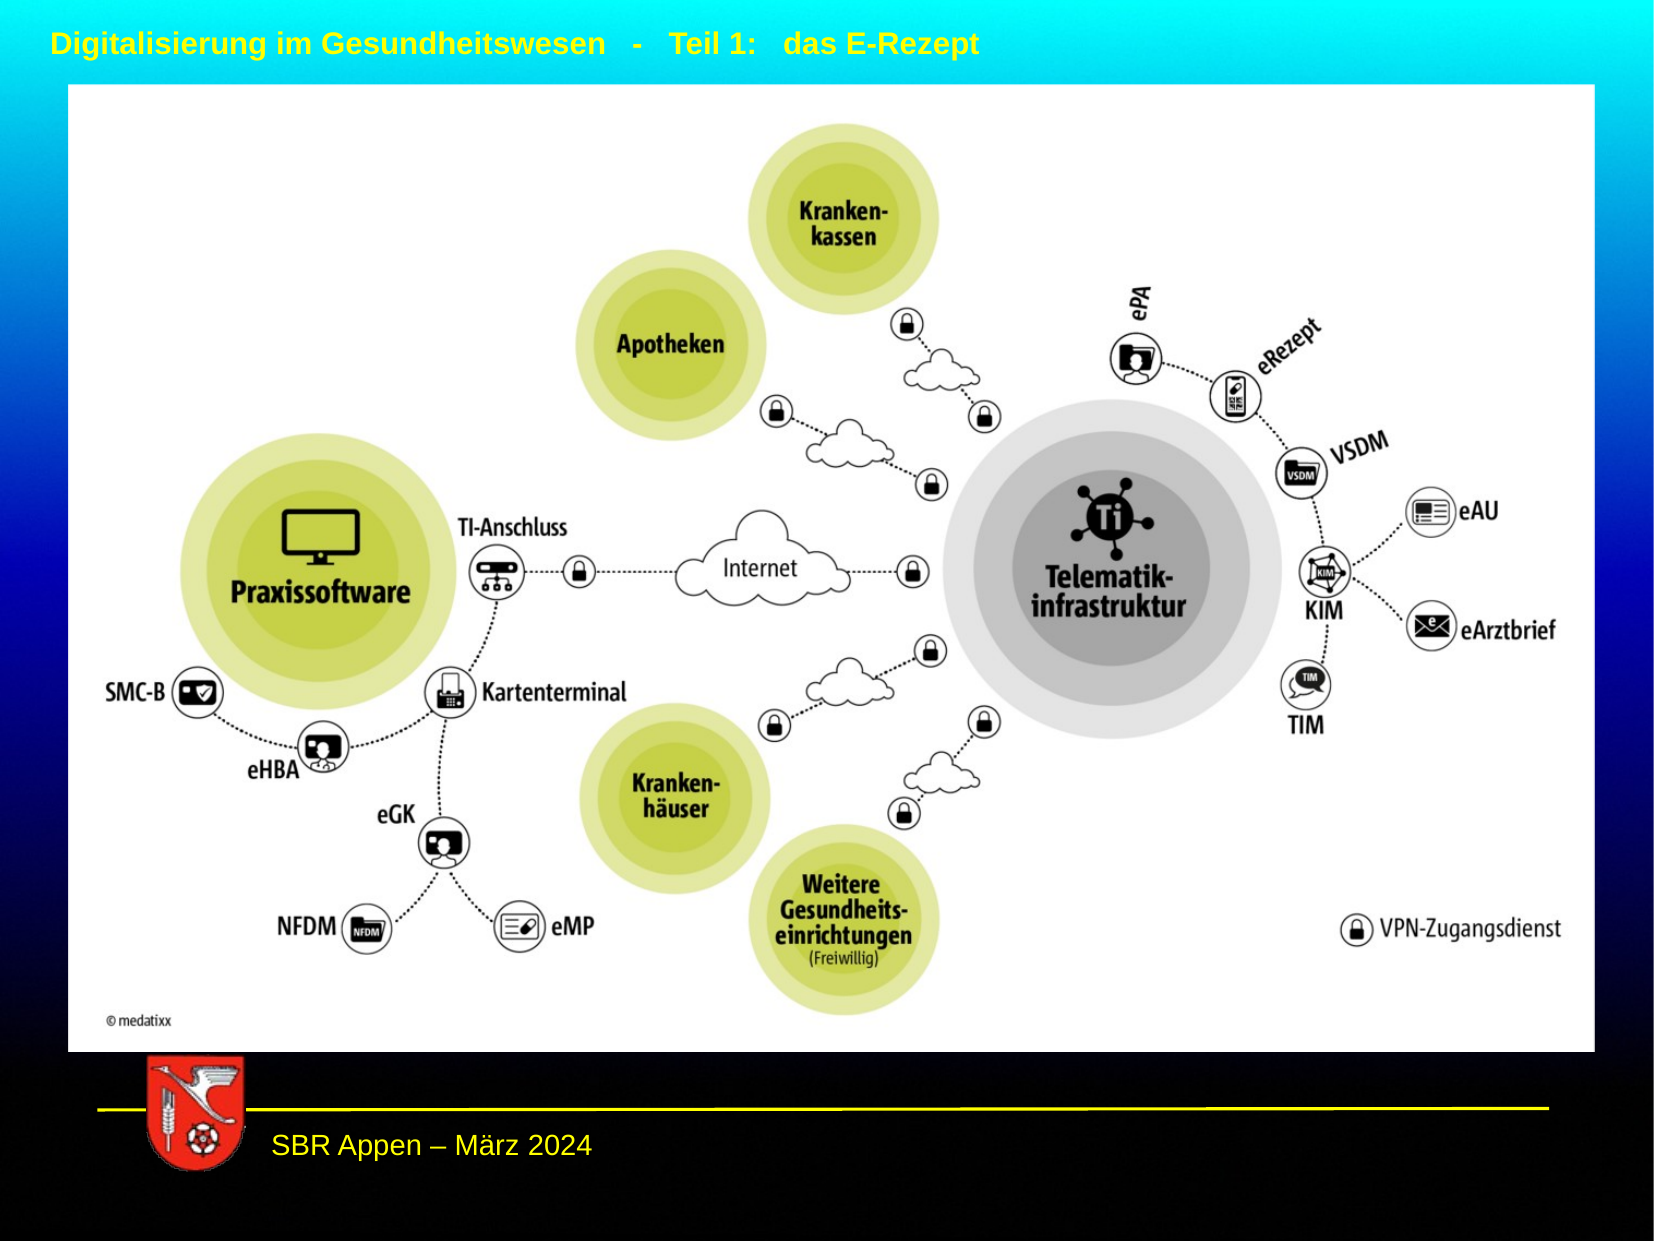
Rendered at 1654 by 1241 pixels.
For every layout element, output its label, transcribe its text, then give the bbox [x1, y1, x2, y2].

text_box SBR Appen – März 2024 [256, 1121, 760, 1170]
text_box Digitalisierung im Gesundheitswesen - Teil 1: das E-Rezept [35, 19, 1049, 71]
picture [0, 0, 1654, 1241]
